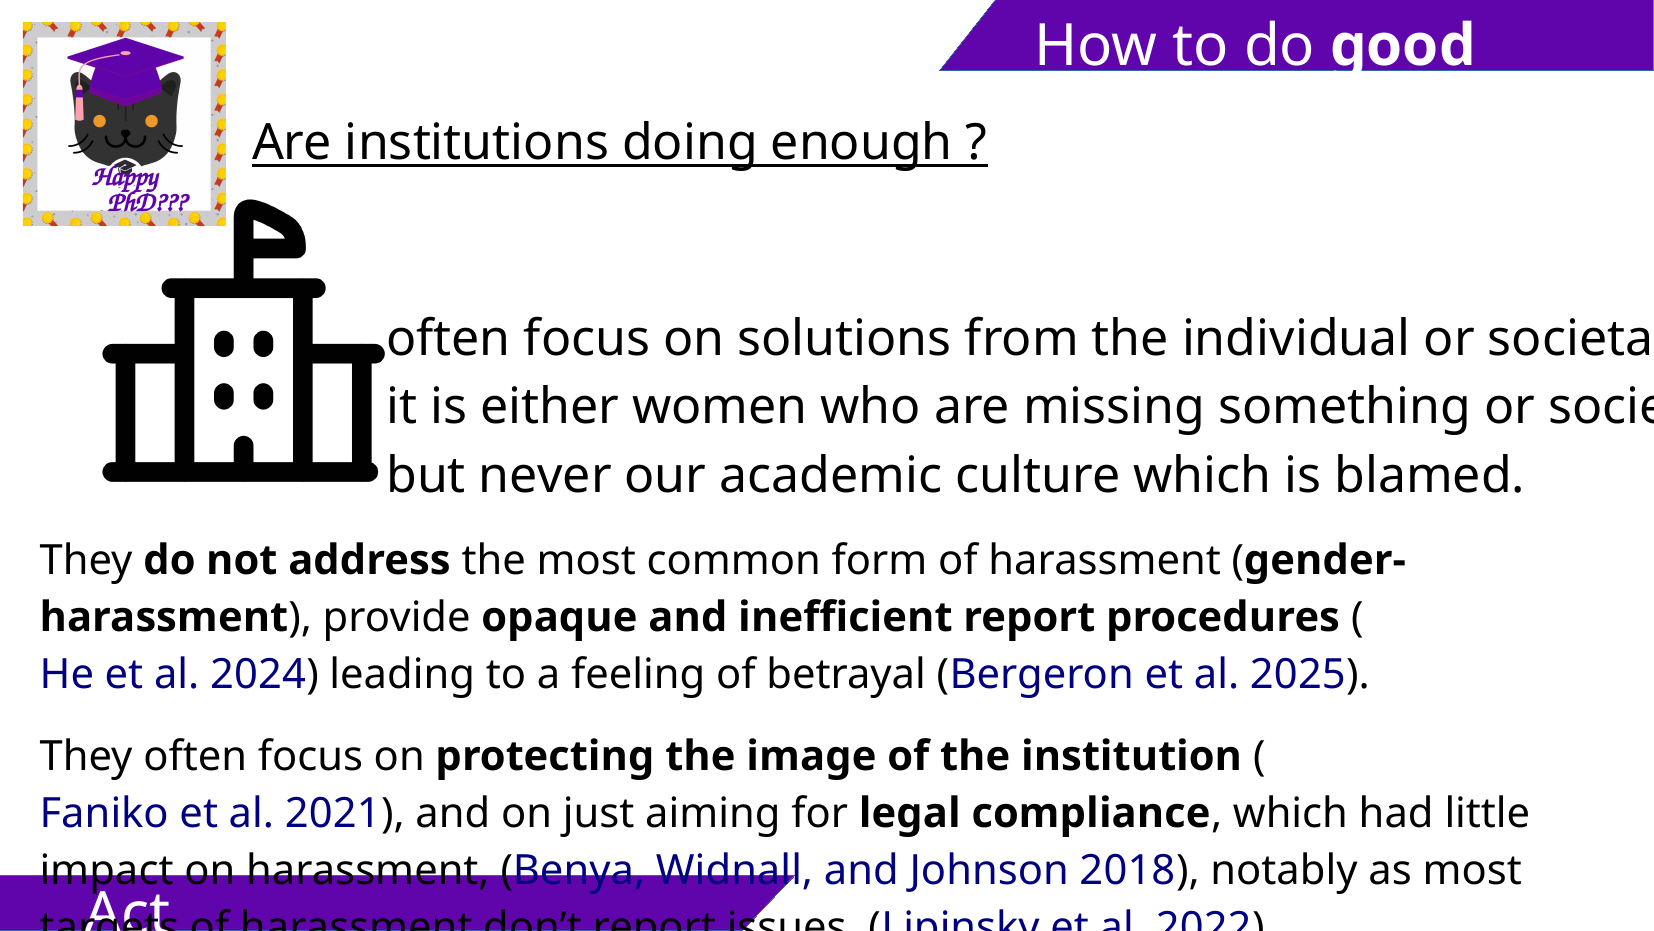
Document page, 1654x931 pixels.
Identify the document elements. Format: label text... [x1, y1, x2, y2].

text_box Act [246, 921, 258, 931]
text_box Act [809, 921, 821, 928]
text_box Act [639, 921, 652, 931]
text_box Act [541, 921, 553, 931]
text_box Act [594, 863, 606, 880]
text_box Act [195, 921, 208, 931]
text_box Act [96, 864, 109, 881]
text_box Act [615, 921, 627, 928]
text_box Act [414, 921, 426, 928]
text_box Act [420, 864, 432, 871]
text_box Are institutions doing enough ? [237, 99, 847, 171]
text_box Act [489, 921, 501, 931]
text_box Act [679, 863, 687, 878]
text_box Act [376, 921, 387, 931]
text_box Act [520, 870, 533, 881]
text_box They do not address the most common form of harassment (gender-harassment), provide opaque and inefficient report procedures (He et al. 2024) leading to a feeling of betrayal (Bergeron et al. 2025). They often focus on protecting the image of the institution (Faniko et al. 2021), and on just aiming for legal compliance, which had little impact on harassment, (Benya, Widnall, and Johnson 2018), notably as most targets of harassment don’t report issues. (Lipinsky et al. 2022) [24, 522, 1611, 798]
text_box Act [545, 864, 557, 871]
text_box Act [514, 921, 527, 931]
text_box Act [120, 873, 130, 881]
picture [22, 22, 401, 498]
text_box Act [662, 863, 670, 879]
text_box Act [762, 873, 772, 881]
text_box Act [711, 864, 723, 881]
text_box Act [69, 863, 858, 931]
text_box Act [277, 873, 287, 881]
text_box Act [317, 873, 327, 881]
text_box Act [616, 873, 626, 881]
text_box often focus on solutions from the individual or societal point of view, it is either women who are missing something or society to blame, but never our academic culture which is blamed. [401, 294, 1654, 478]
text_box Act [438, 921, 450, 931]
text_box Act [829, 873, 839, 881]
text_box Act [664, 921, 677, 931]
text_box [0, 875, 69, 931]
text_box Act [100, 921, 112, 931]
text_box Act [190, 864, 203, 881]
text_box Act [390, 921, 401, 931]
text_box Act [126, 921, 138, 928]
